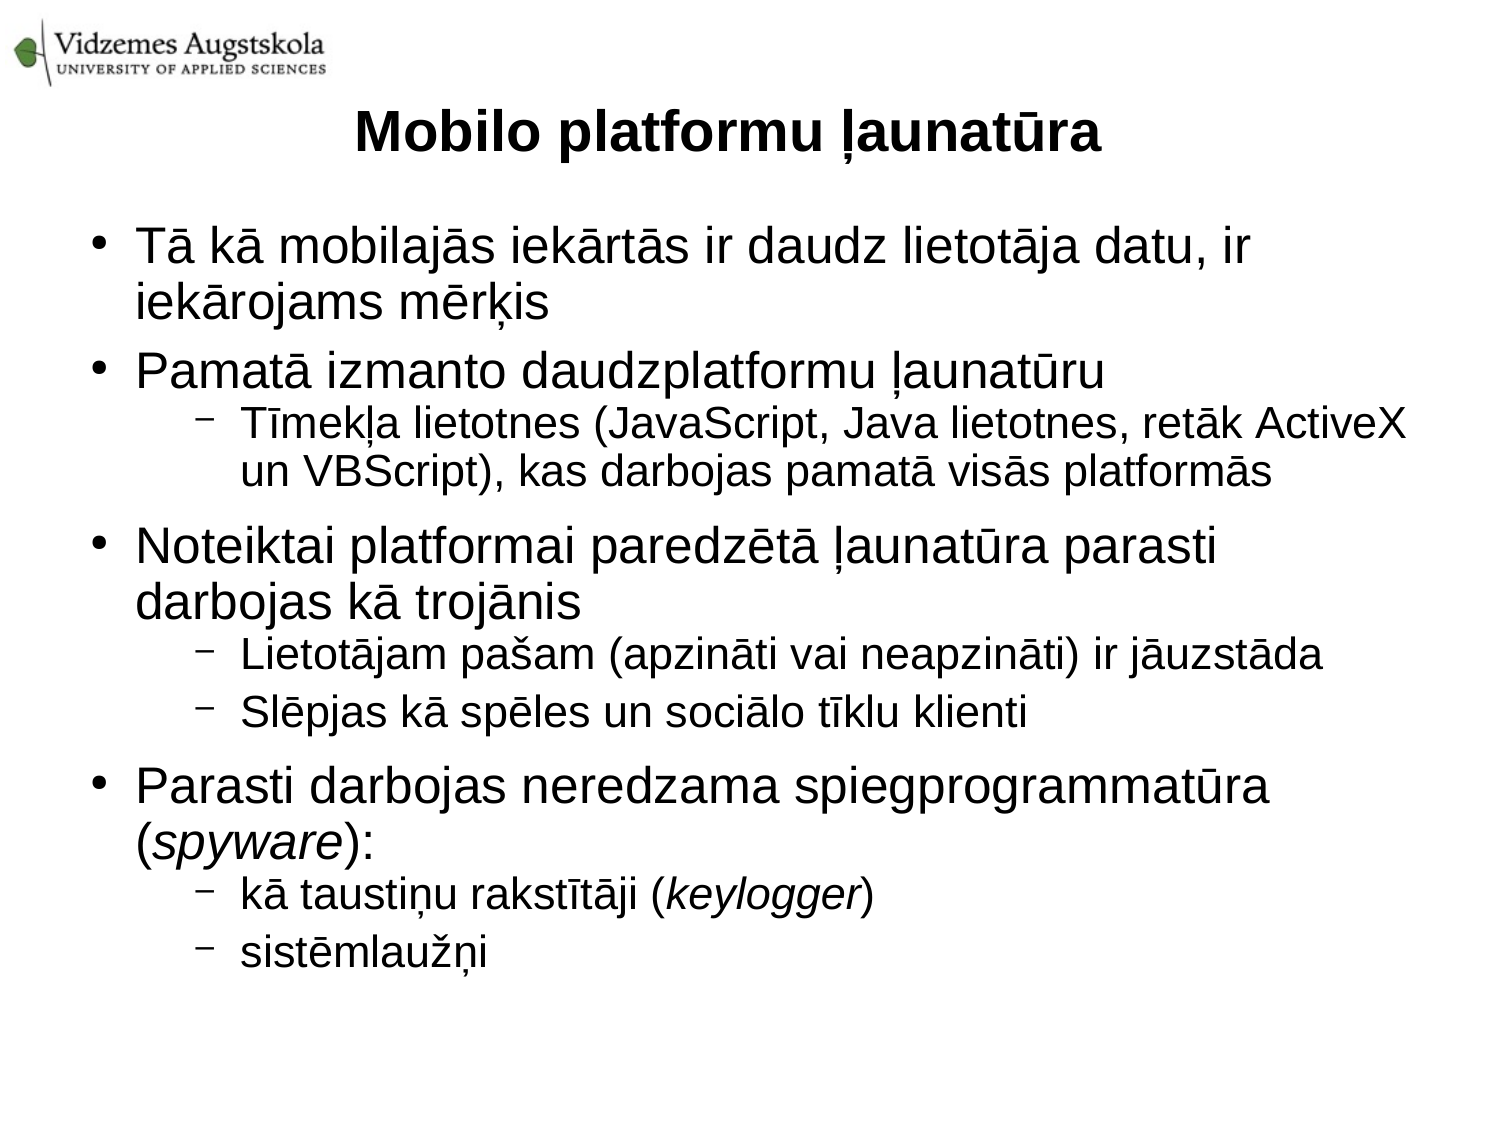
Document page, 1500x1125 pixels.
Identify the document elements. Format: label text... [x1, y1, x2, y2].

picture [5, 2, 334, 102]
list Tā kā mobilajās iekārtās ir daudz lietotāja datu, ir iekārojams mērķis Pamatā izmanto daudzplatformu ļaunatūru Tīmekļa lietotnes (JavaScript, Java lietotnes, retāk ActiveX un VBScript), kas darbojas pamatā visās platformās Noteiktai platformai paredzētā ļaunatūra parasti darbojas kā trojānis Lietotājam pašam (apzināti vai neapzināti) ir jāuzstāda Slēpjas kā spēles un sociālo tīklu klienti Parasti darbojas neredzama spiegprogrammatūra (spyware): kā taustiņu rakstītāji (keylogger) sistēmlaužņi [74, 214, 1424, 1004]
title Mobilo platformu ļaunatūra [85, 87, 1372, 177]
